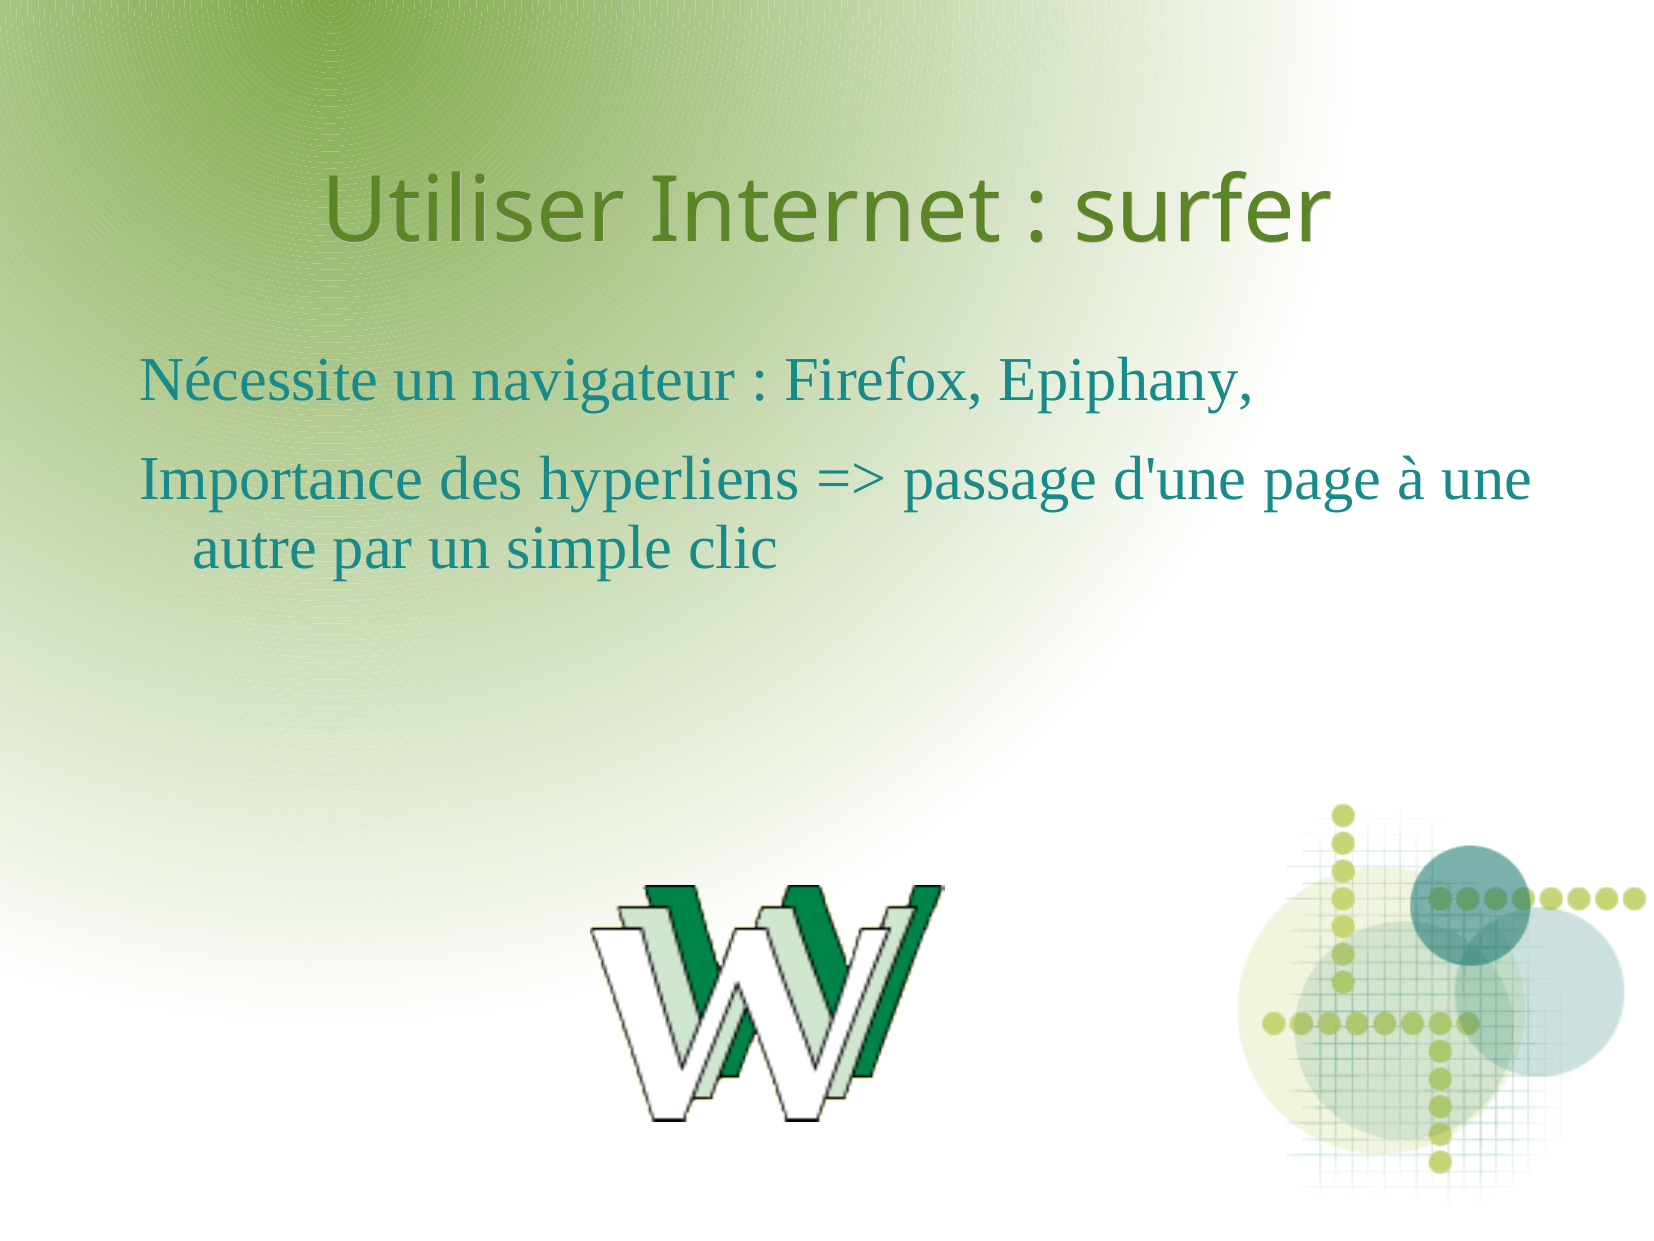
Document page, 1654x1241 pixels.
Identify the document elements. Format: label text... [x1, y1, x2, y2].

picture [590, 885, 945, 1123]
title Utiliser Internet : surfer [121, 102, 1534, 311]
picture [1224, 792, 1654, 1211]
list Nécessite un navigateur : Firefox, Epiphany, Importance des hyperliens => passage d'une page à une autre par un simple clic [121, 344, 1534, 1127]
